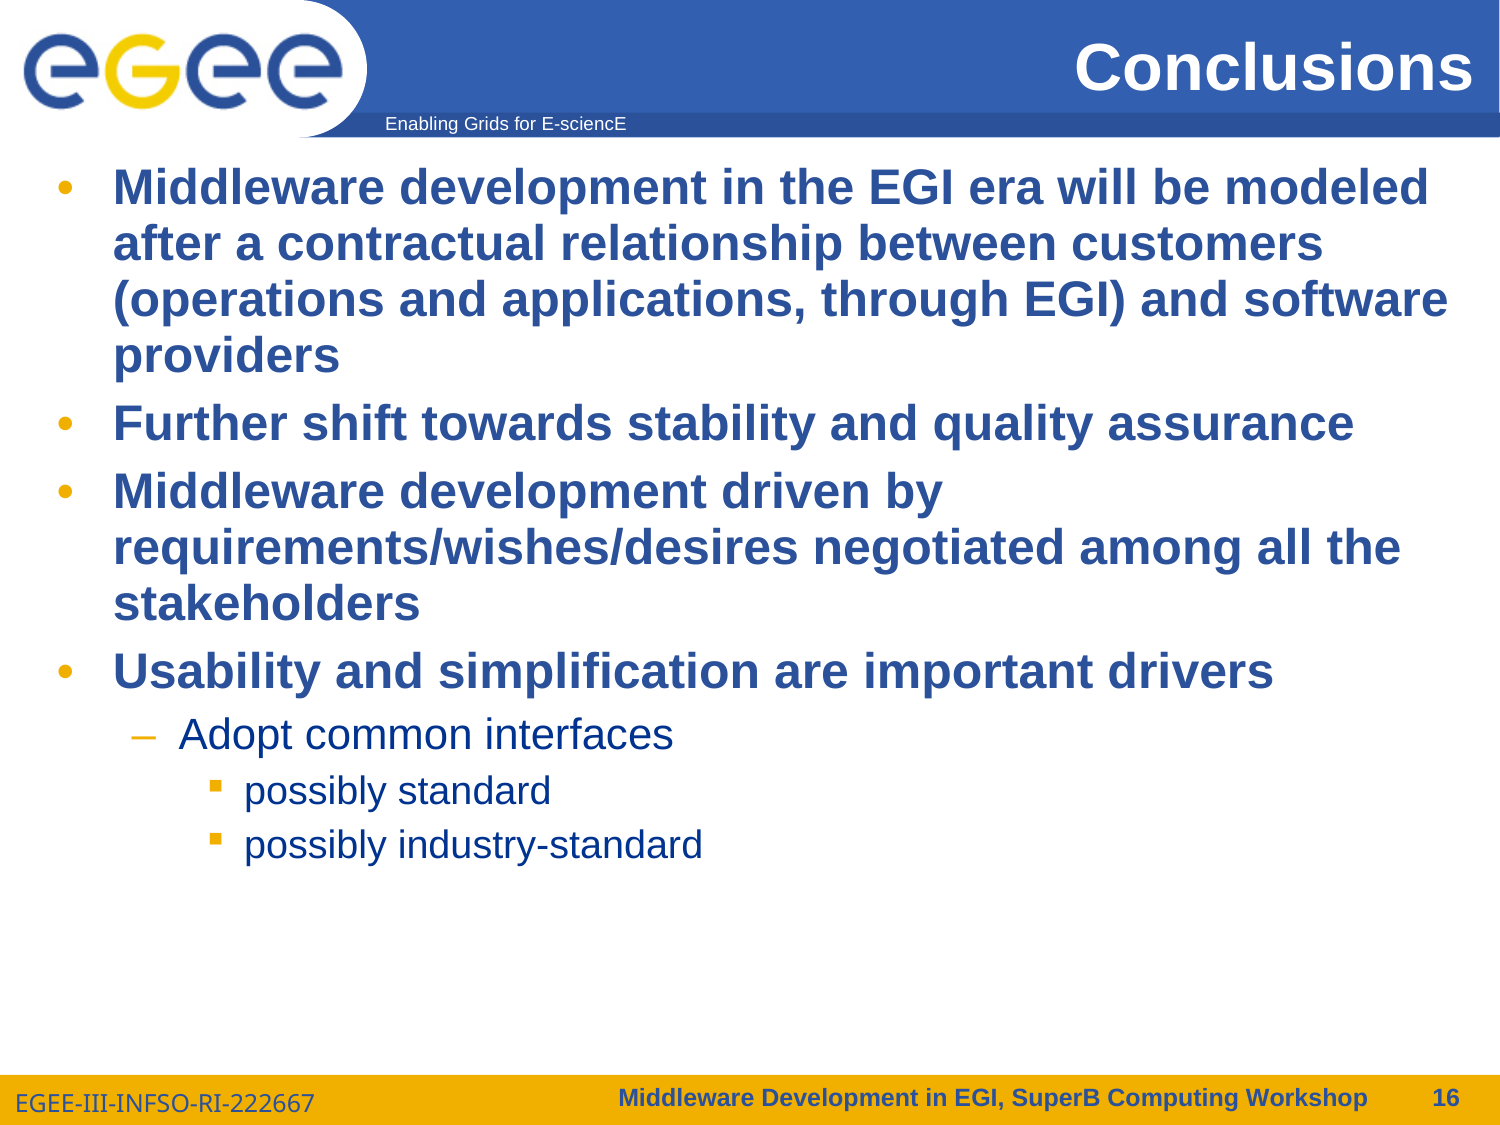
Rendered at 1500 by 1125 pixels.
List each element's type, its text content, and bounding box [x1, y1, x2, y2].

list Middleware development in the EGI era will be modeled after a contractual relationship between customers (operations and applications, through EGI) and software providers Further shift towards stability and quality assurance Middleware development driven by requirements/wishes/desires negotiated among all the stakeholders Usability and simplification are important drivers Adopt common interfaces possibly standard possibly industry-standard [56, 159, 1466, 888]
picture [18, 30, 349, 112]
title Conclusions [369, 0, 1475, 148]
